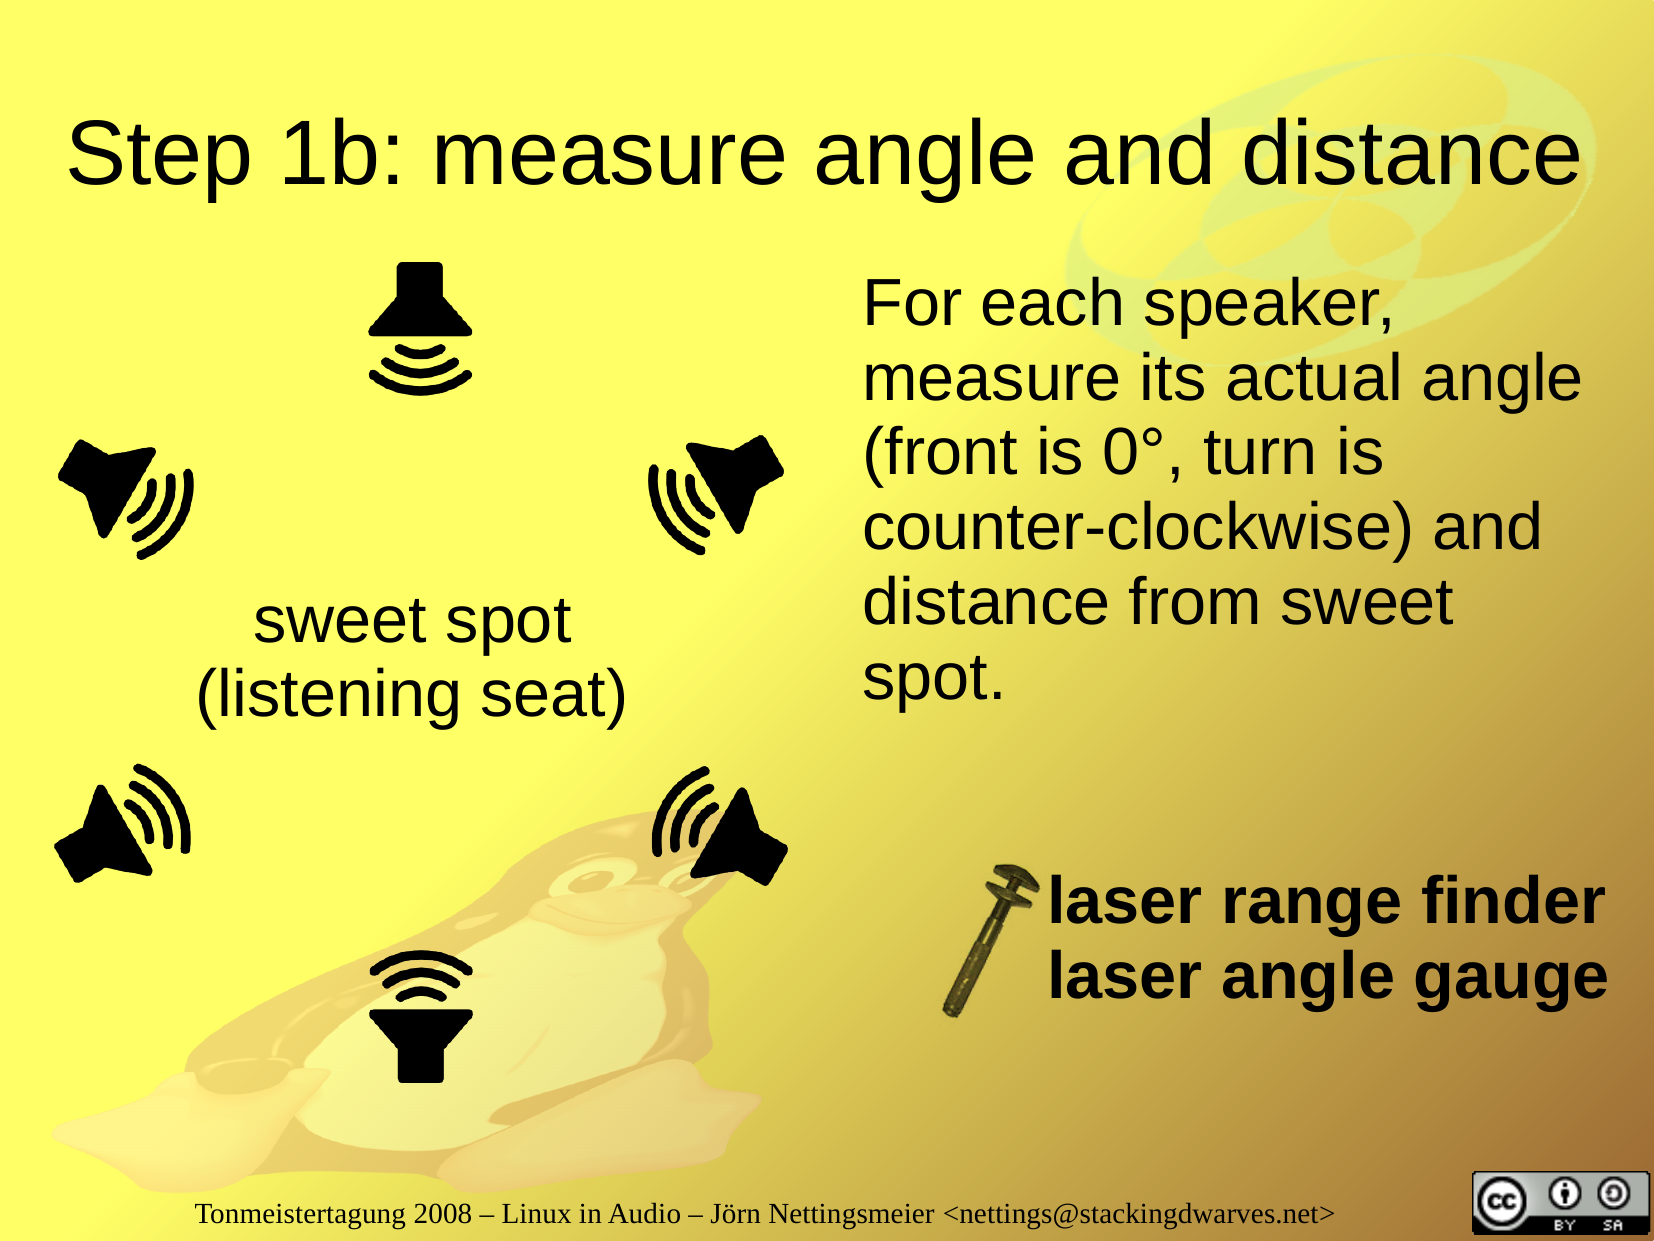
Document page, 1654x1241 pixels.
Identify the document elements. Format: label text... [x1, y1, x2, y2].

picture [937, 862, 1051, 1026]
subtitle For each speaker, measure its actual angle (front is 0°, turn is counter-clockwise) and distance from sweet spot. laser range finder laser angle gauge [862, 265, 1613, 1088]
text_box sweet spot (listening seat) [150, 525, 676, 788]
picture [54, 262, 788, 1083]
title Step 1b: measure angle and distance [37, 56, 1613, 250]
picture [1472, 1171, 1651, 1235]
